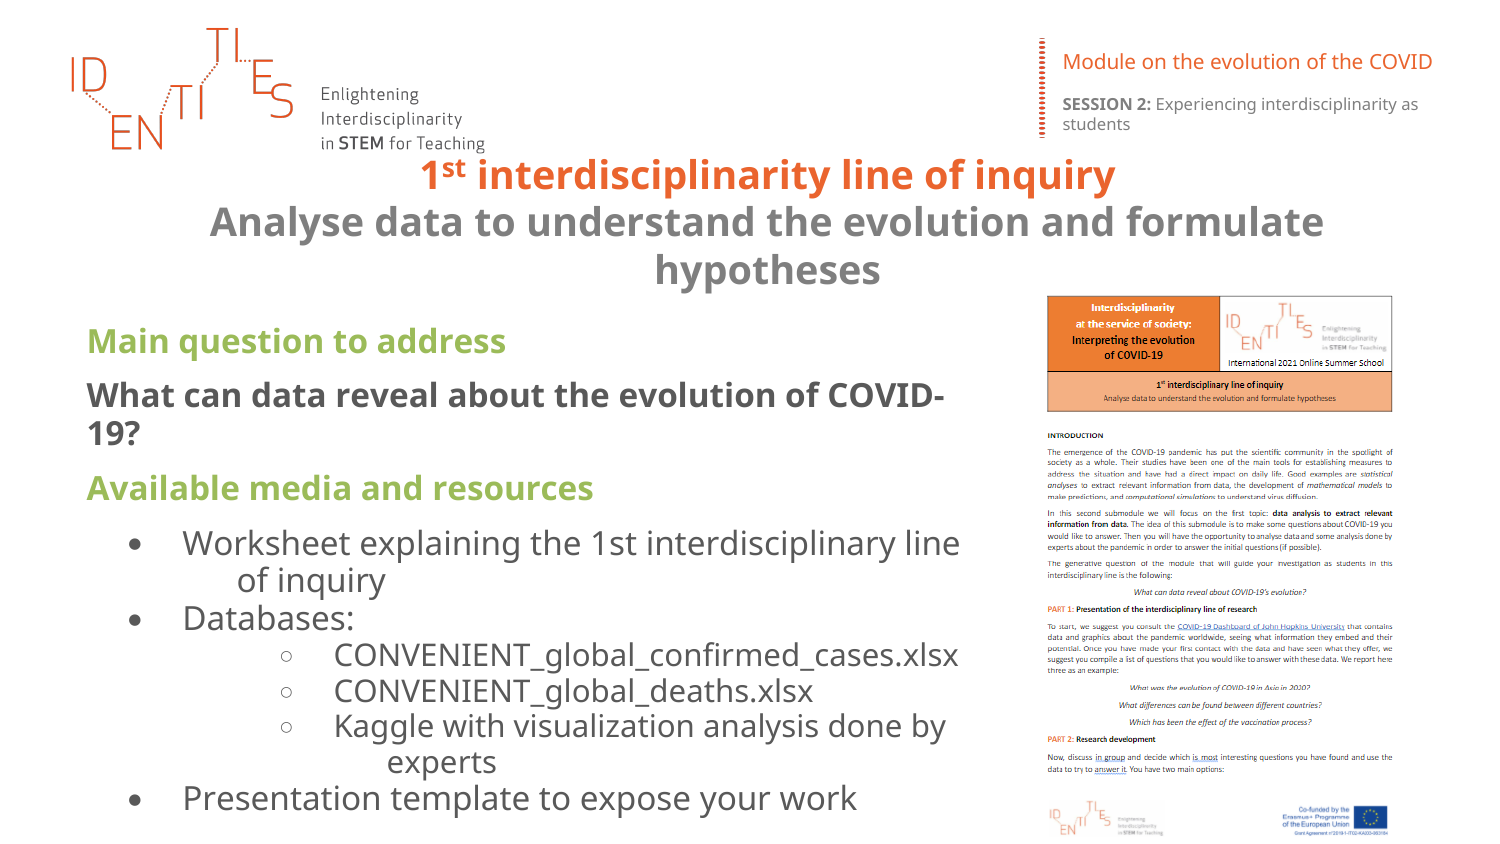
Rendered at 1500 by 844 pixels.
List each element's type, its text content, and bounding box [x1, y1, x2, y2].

picture [1039, 38, 1048, 138]
picture [1039, 285, 1409, 839]
subtitle Main question to address What can data reveal about the evolution of COVID-19? Available media and resources Worksheet explaining the 1st interdisciplinary line of inquiry Databases: CONVENIENT_global_confirmed_cases.xlsx CONVENIENT_global_deaths.xlsx Kaggle with visualization analysis done by experts Presentation template to expose your work [71, 315, 985, 815]
picture [71, 24, 485, 157]
text_box Module on the evolution of the COVID SESSION 2: Experiencing interdisciplinarity as students [1047, 41, 1500, 135]
title 1st interdisciplinarity line of inquiry Analyse data to understand the evolution and formulate hypotheses [107, 130, 1428, 311]
